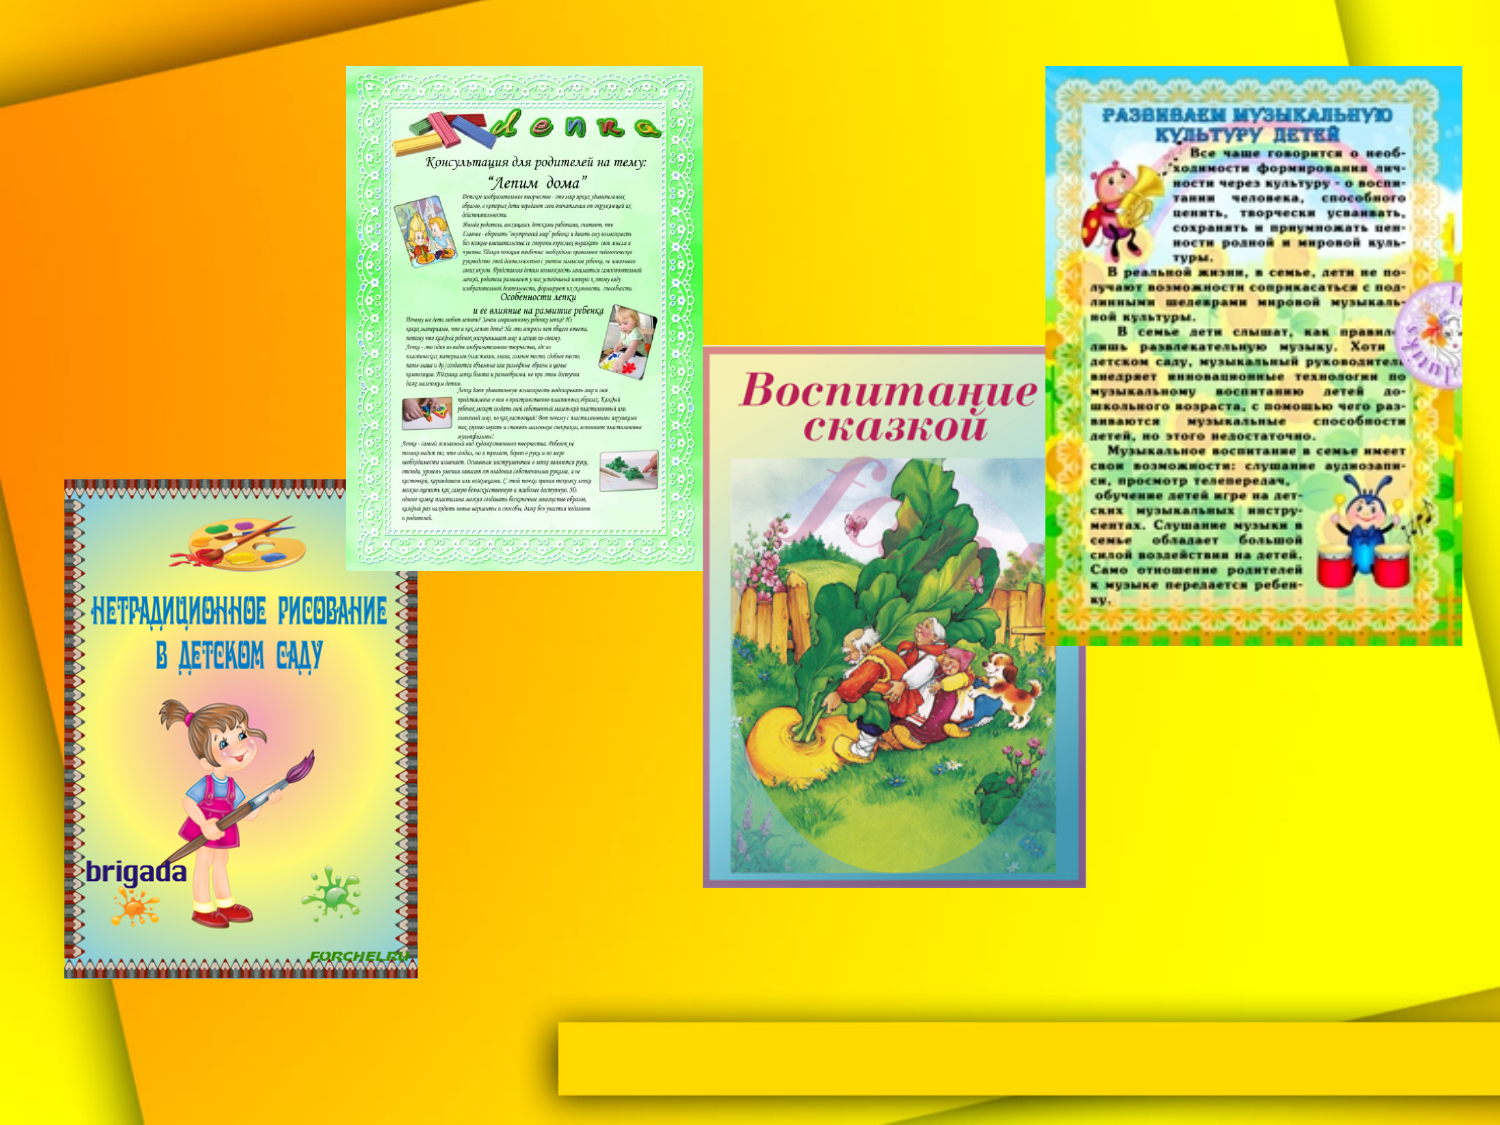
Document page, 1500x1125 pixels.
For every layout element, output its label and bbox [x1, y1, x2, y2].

picture [64, 66, 1463, 980]
